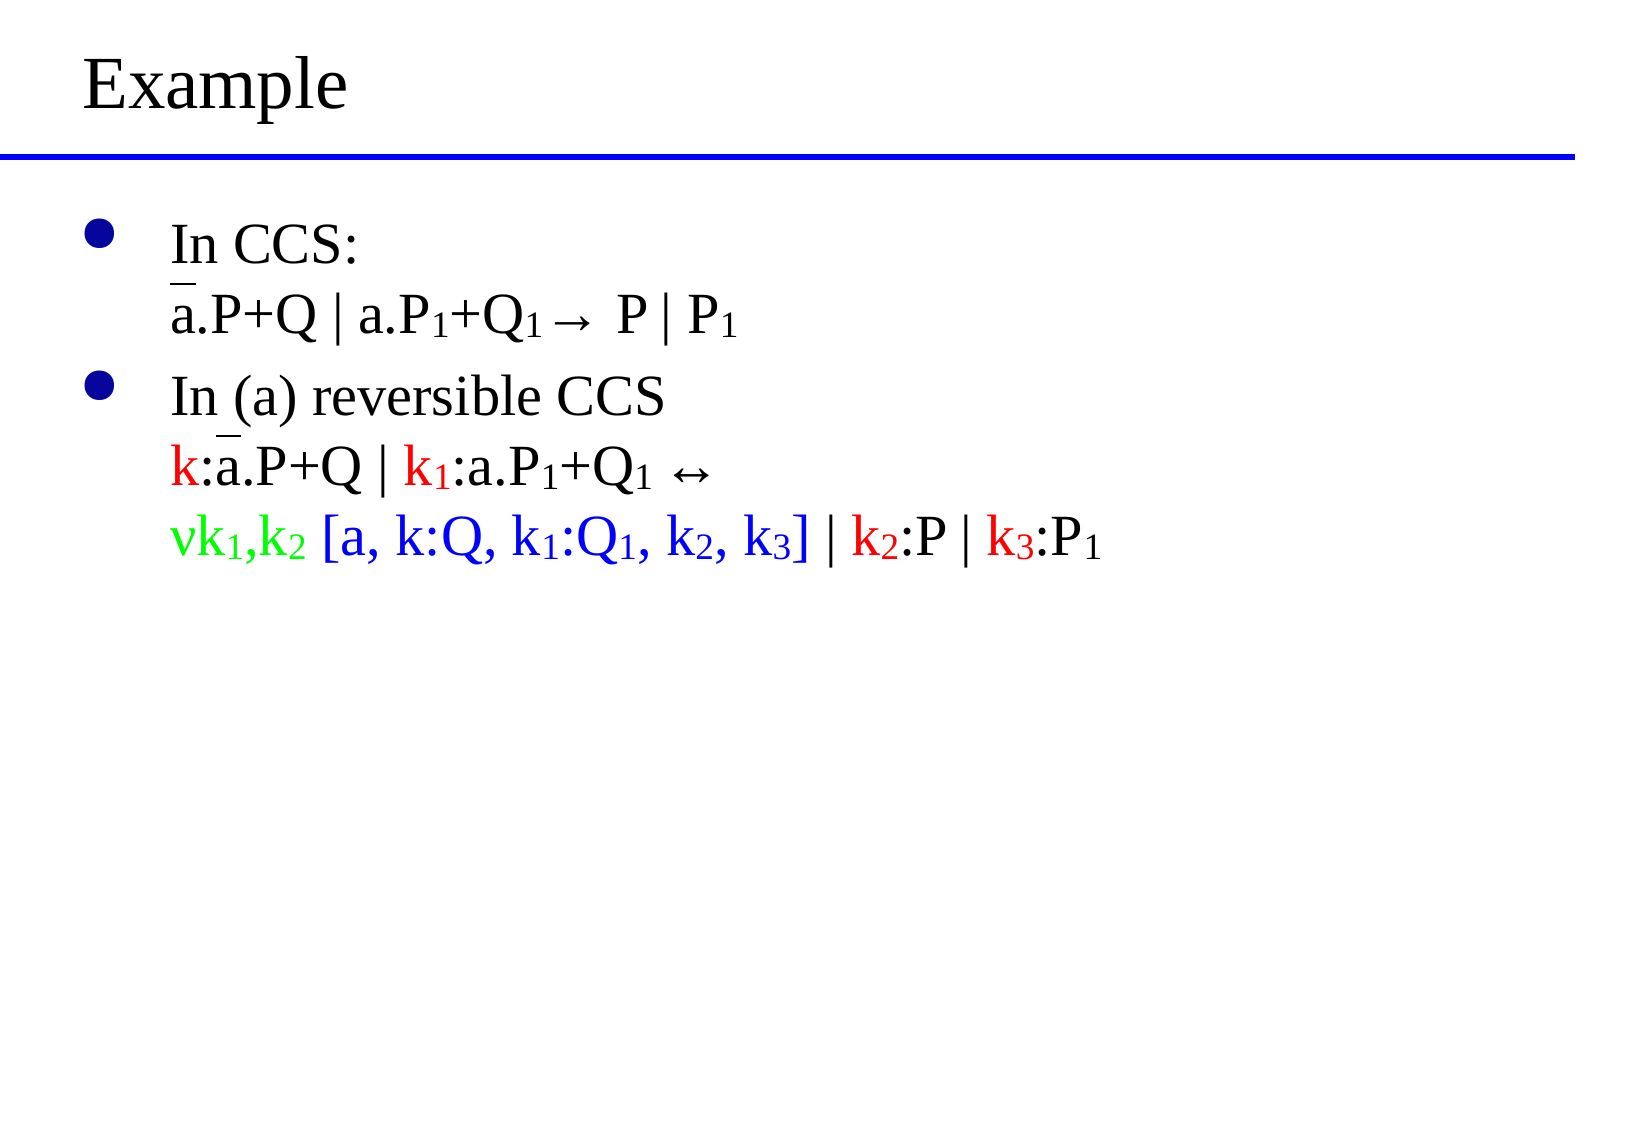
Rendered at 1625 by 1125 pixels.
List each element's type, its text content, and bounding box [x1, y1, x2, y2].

list In CCS: a.P+Q | a.P1+Q1→ P | P1 In (a) reversible CCS k:a.P+Q | k1:a.P1+Q1 ↔ νk1,k2 [a, k:Q, k1:Q1, k2, k3] | k2:P | k3:P1 [67, 198, 1478, 1061]
title Example [67, 27, 1544, 131]
